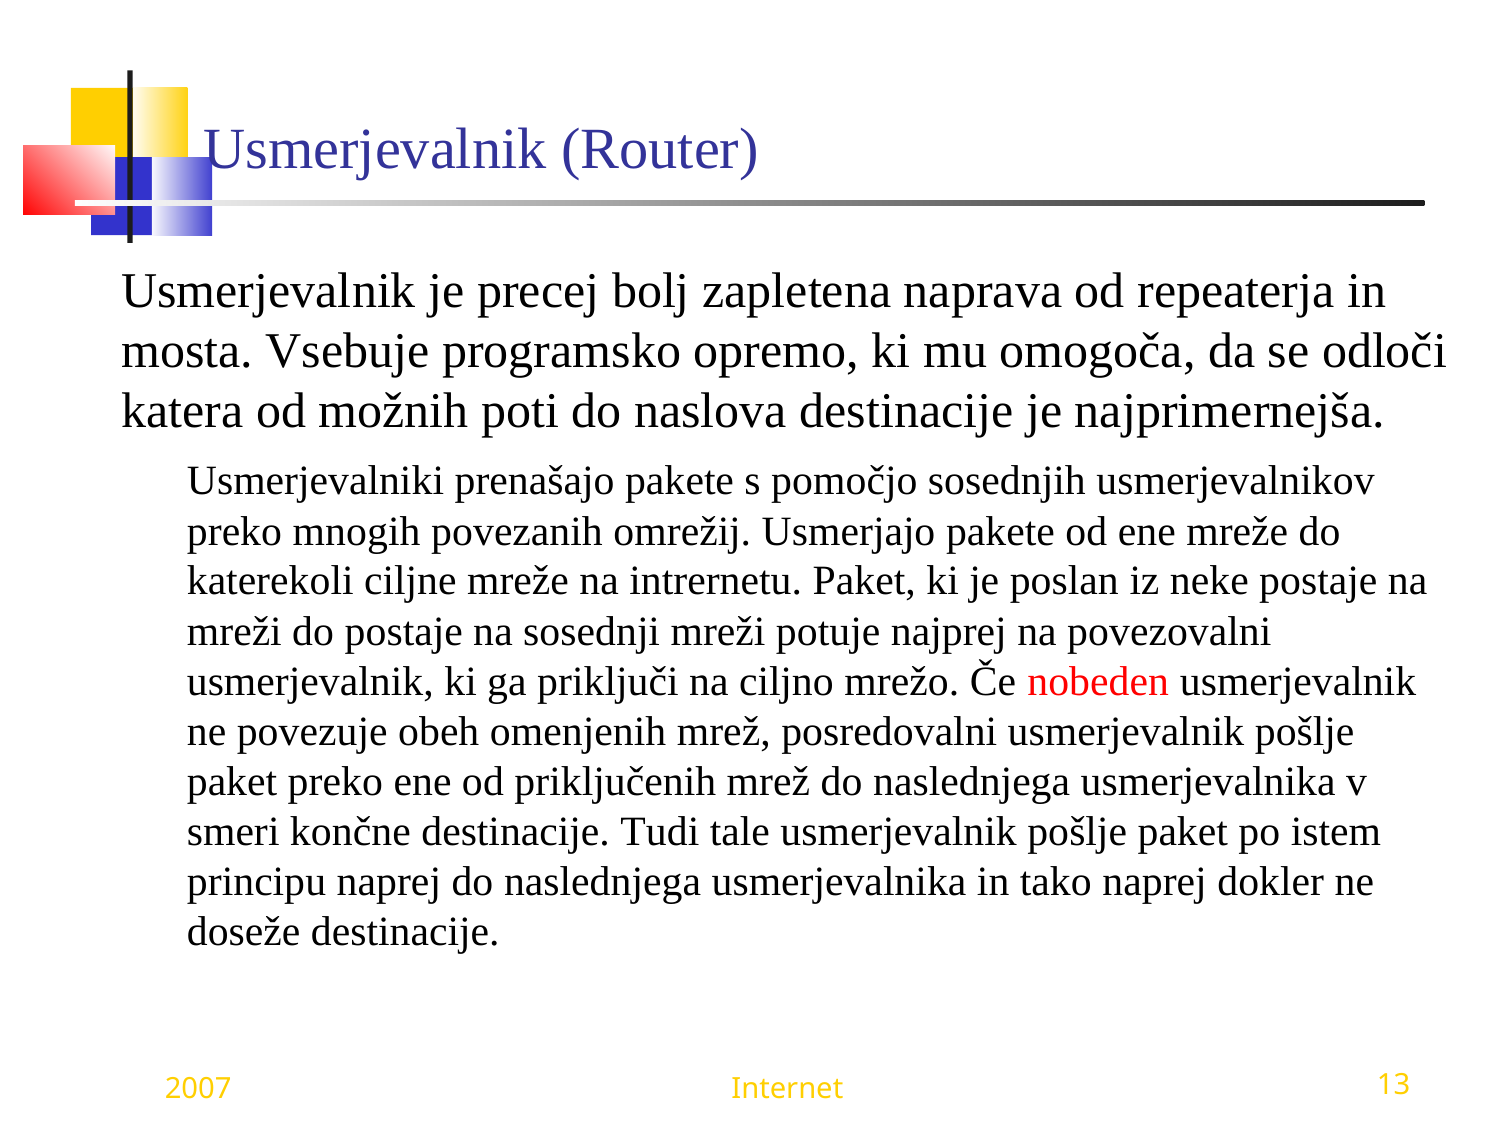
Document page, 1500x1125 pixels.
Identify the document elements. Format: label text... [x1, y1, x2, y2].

title Usmerjevalnik (Router) [188, 101, 1468, 188]
text_box 2007 [150, 1037, 463, 1113]
text_box <number> [1112, 1037, 1426, 1113]
list Usmerjevalnik je precej bolj zapletena naprava od repeaterja in mosta. Vsebuje programsko opremo, ki mu omogoča, da se odloči katera od možnih poti do naslova destinacije je najprimernejša. Usmerjevalniki prenašajo pakete s pomočjo sosednjih usmerjevalnikov preko mnogih povezanih omrežij. Usmerjajo pakete od ene mreže do katerekoli ciljne mreže na intrernetu. Paket, ki je poslan iz neke postaje na mreži do postaje na sosednji mreži potuje najprej na povezovalni usmerjevalnik, ki ga priključi na ciljno mrežo. Če nobeden usmerjevalnik ne povezuje obeh omenjenih mrež, posredovalni usmerjevalnik pošlje paket preko ene od priključenih mrež do naslednjega usmerjevalnika v smeri končne destinacije. Tudi tale usmerjevalnik pošlje paket po istem principu naprej do naslednjega usmerjevalnika in tako naprej dokler ne doseže destinacije. [50, 249, 1469, 1007]
text_box Internet [549, 1037, 1026, 1113]
